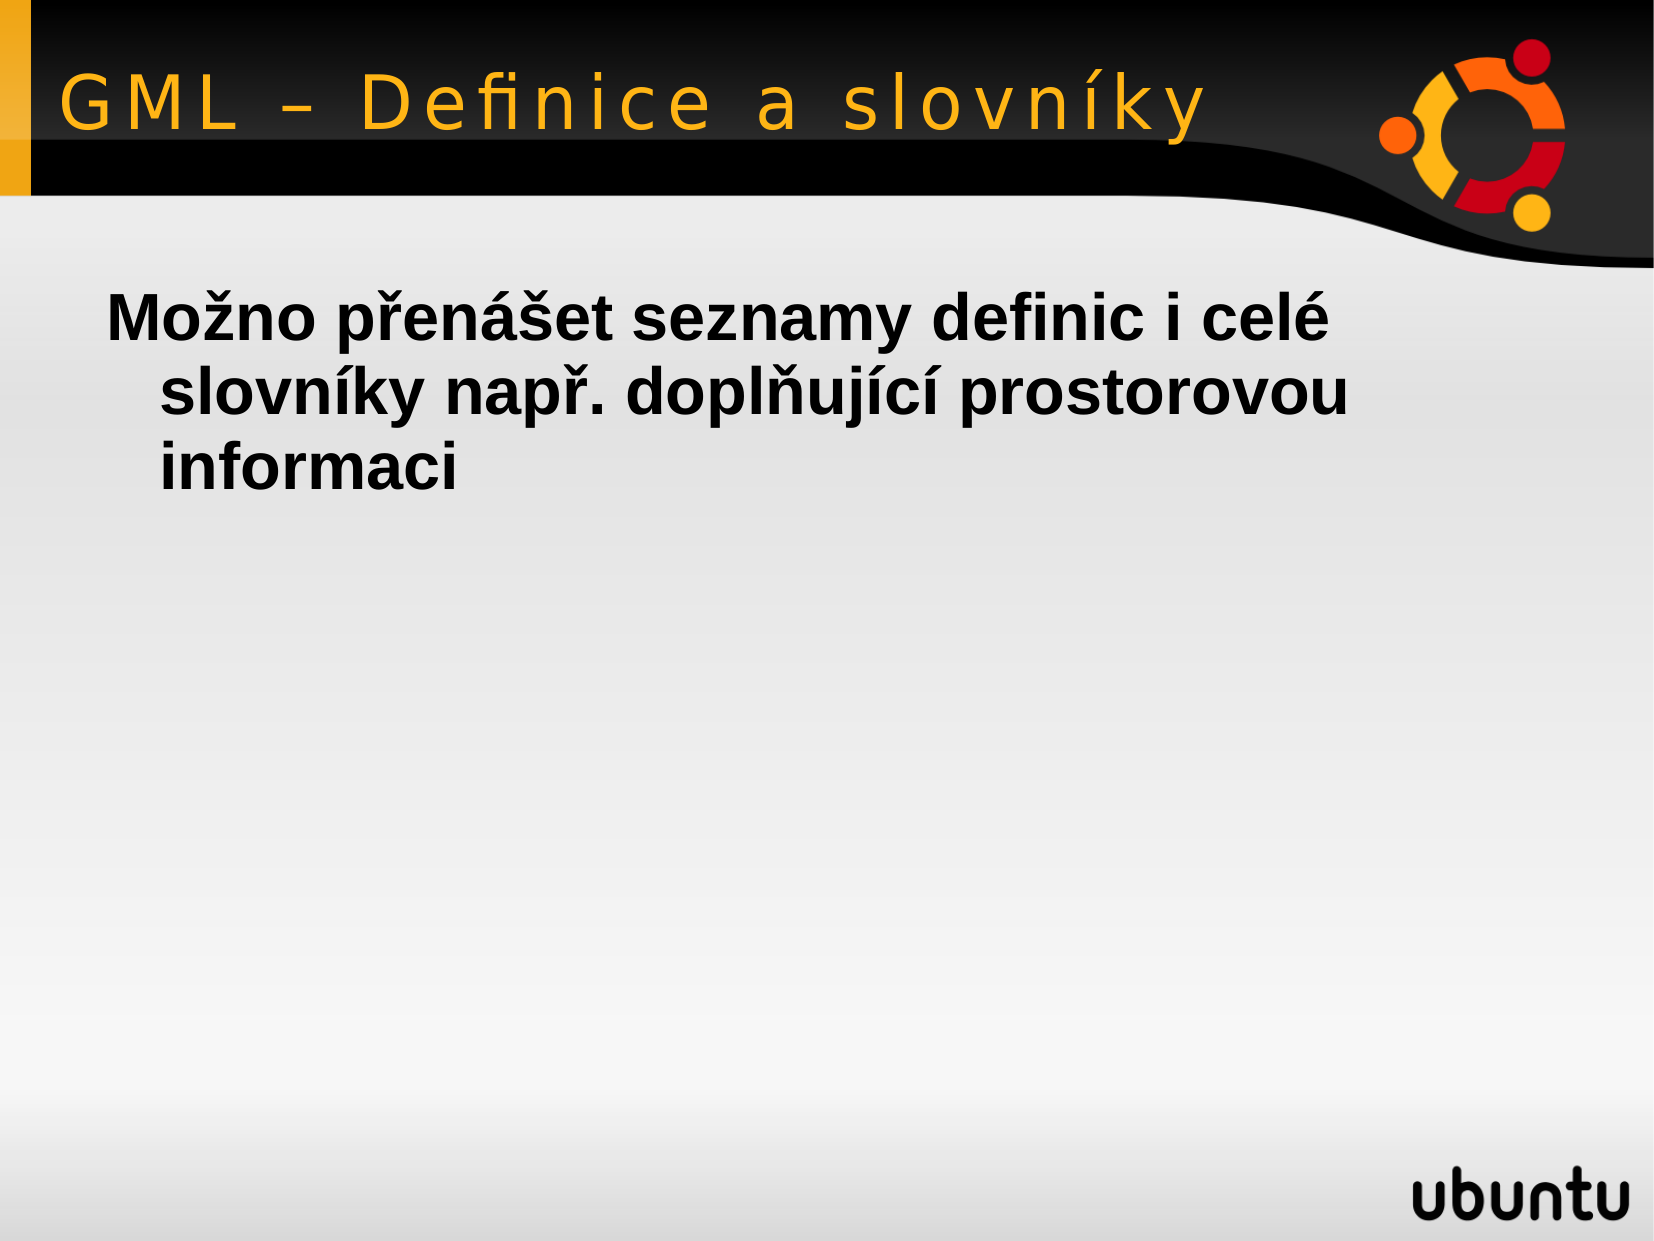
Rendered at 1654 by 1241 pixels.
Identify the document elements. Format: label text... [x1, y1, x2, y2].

list Možno přenášet seznamy definic i celé slovníky např. doplňující prostorovou informaci [88, 279, 1577, 1099]
picture [0, 0, 1654, 1241]
title GML – Definice a slovníky [59, 29, 1270, 178]
